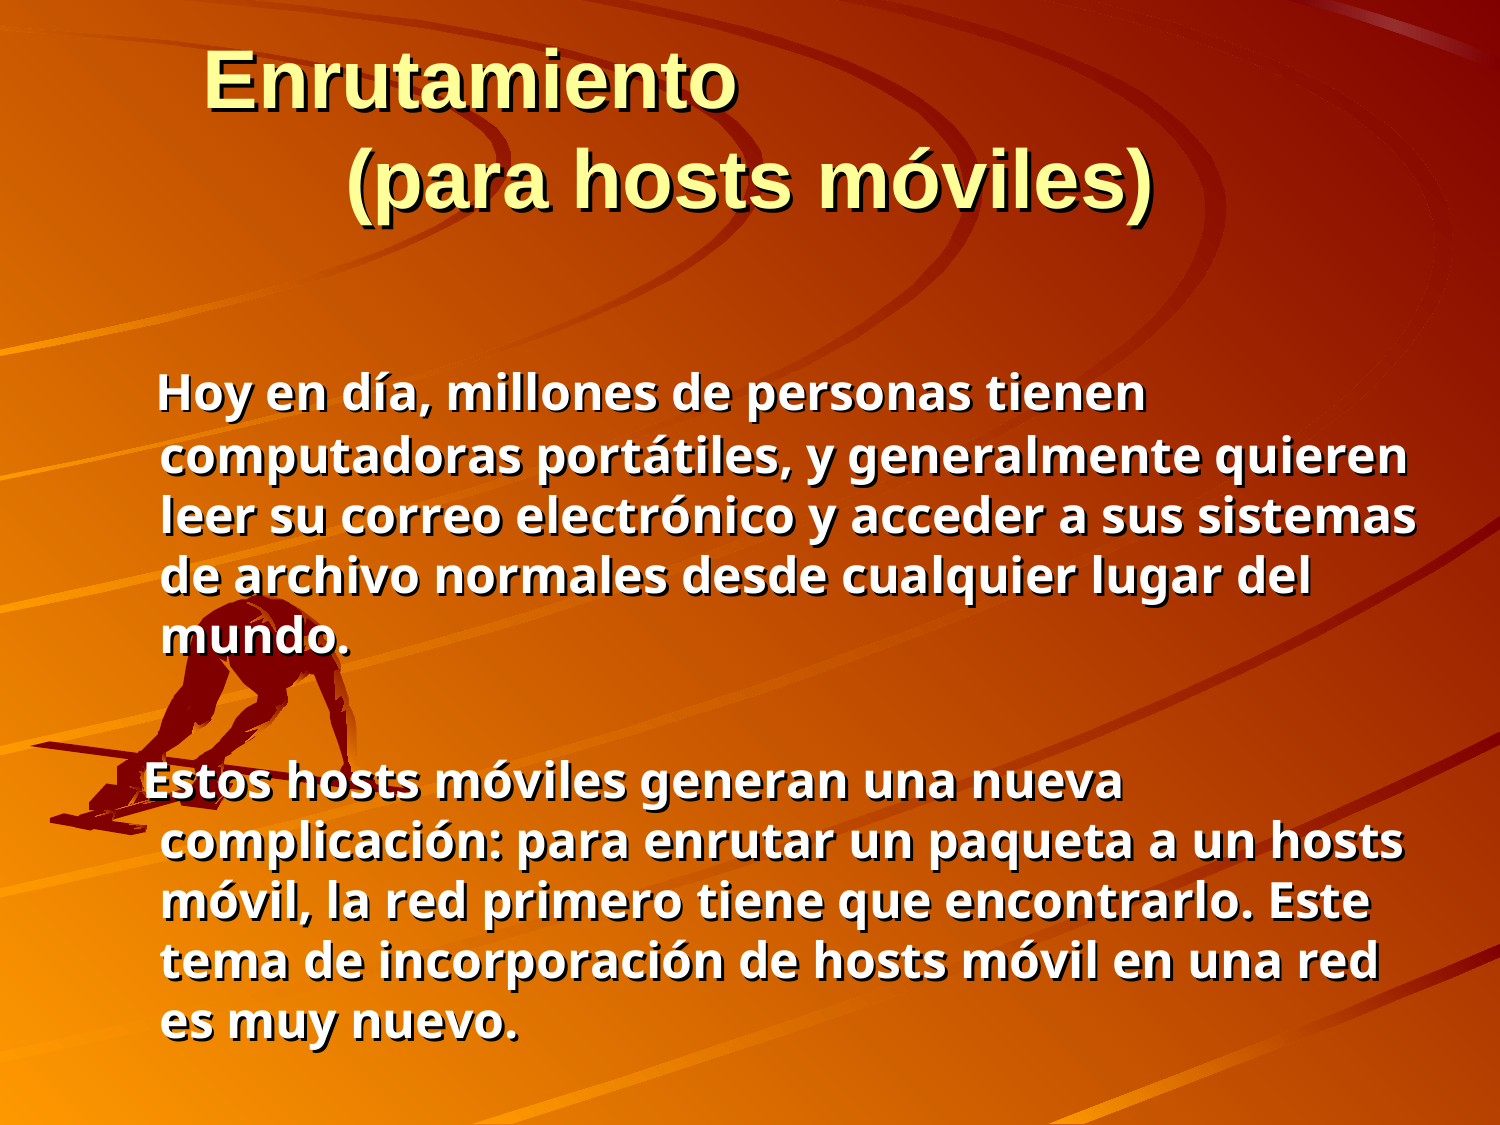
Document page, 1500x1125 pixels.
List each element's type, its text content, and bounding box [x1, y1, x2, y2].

list Hoy en día, millones de personas tienen computadoras portátiles, y generalmente quieren leer su correo electrónico y acceder a sus sistemas de archivo normales desde cualquier lugar del mundo. Estos hosts móviles generan una nueva complicación: para enrutar un paqueta a un hosts móvil, la red primero tiene que encontrarlo. Este tema de incorporación de hosts móvil en una red es muy nuevo. [88, 243, 1439, 1083]
title Enrutamiento (para hosts móviles) [75, 17, 1426, 233]
